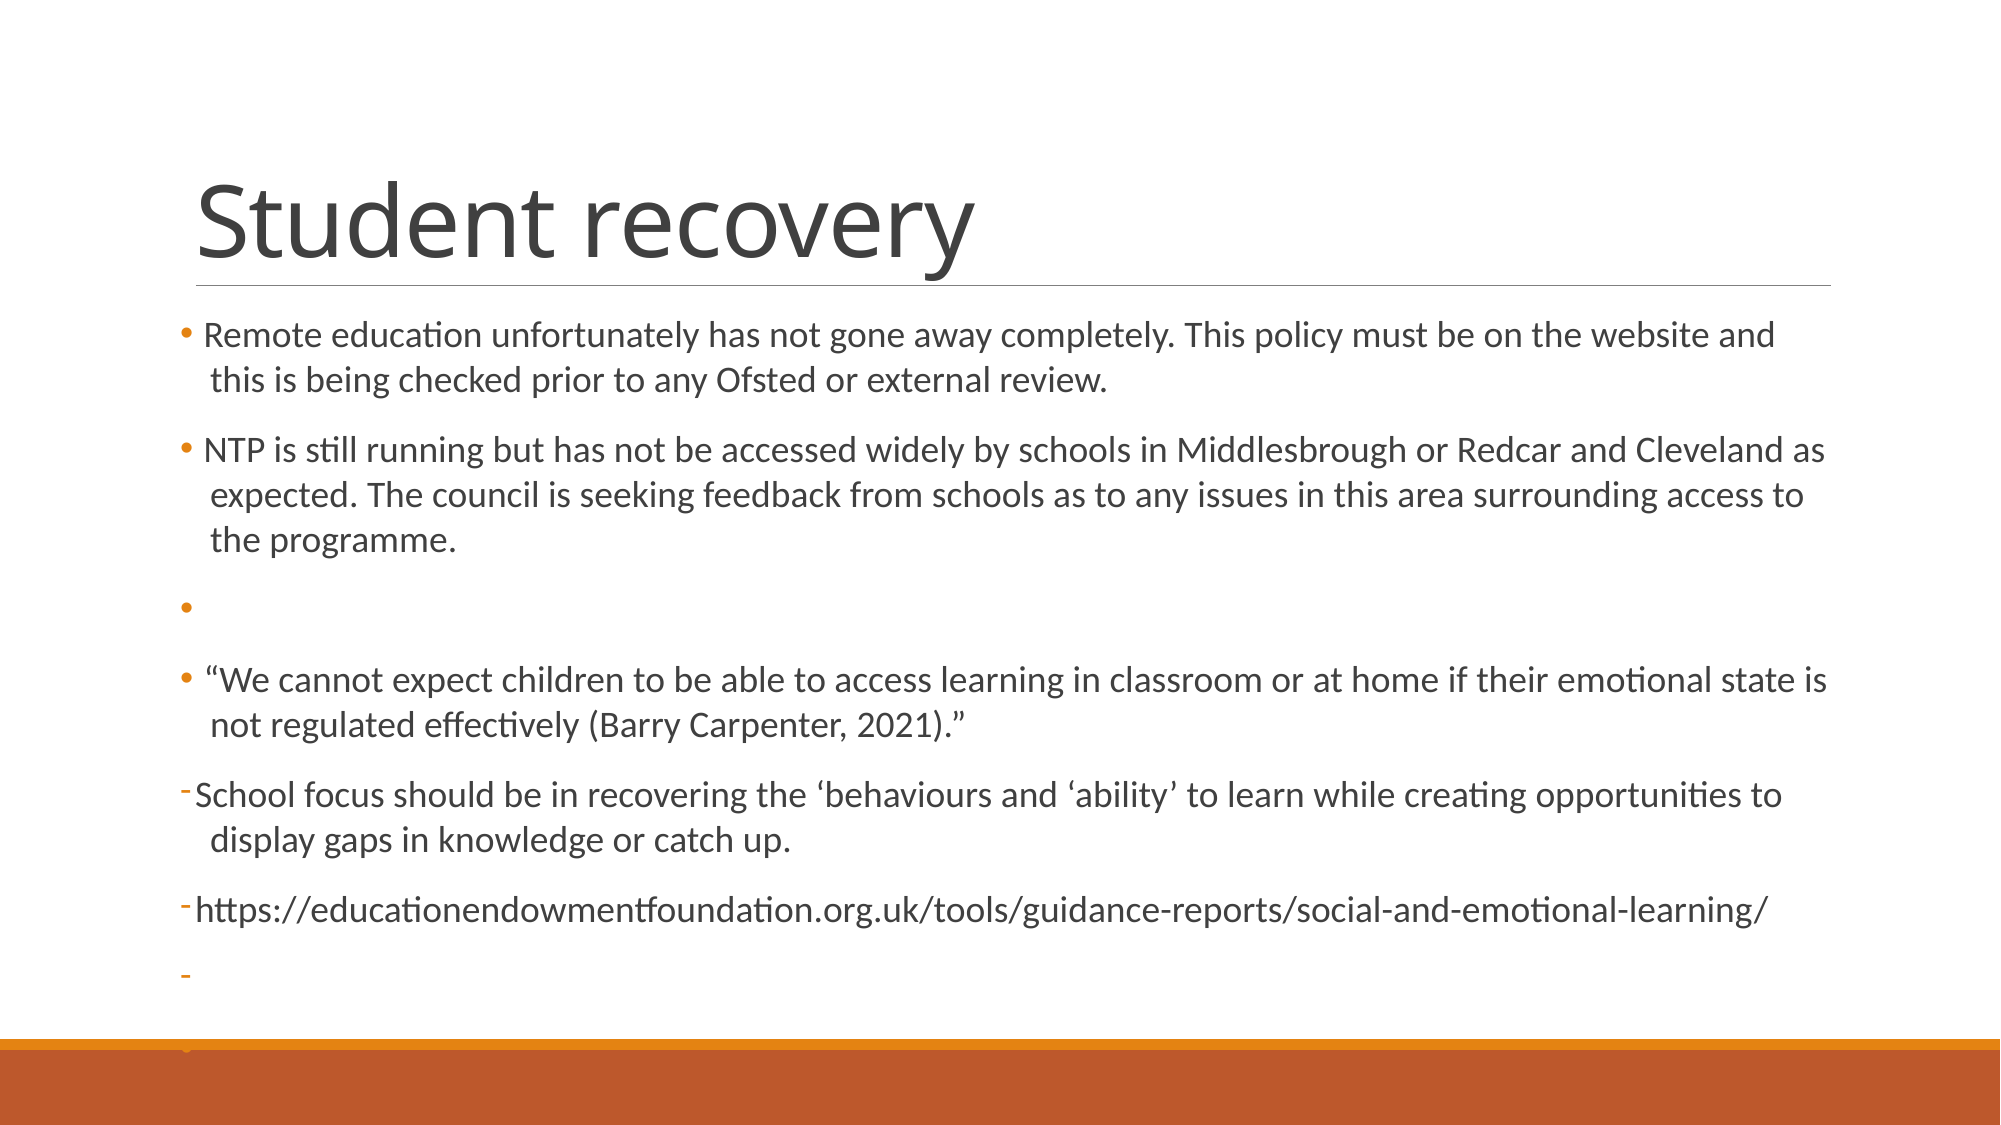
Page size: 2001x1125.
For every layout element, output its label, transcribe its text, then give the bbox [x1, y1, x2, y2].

title Student recovery [180, 47, 1831, 286]
list Remote education unfortunately has not gone away completely. This policy must be on the website and this is being checked prior to any Ofsted or external review. NTP is still running but has not be accessed widely by schools in Middlesbrough or Redcar and Cleveland as expected. The council is seeking feedback from schools as to any issues in this area surrounding access to the programme. “We cannot expect children to be able to access learning in classroom or at home if their emotional state is not regulated effectively (Barry Carpenter, 2021).” School focus should be in recovering the ‘behaviours and ‘ability’ to learn while creating opportunities to display gaps in knowledge or catch up. https://educationendowmentfoundation.org.uk/tools/guidance-reports/social-and-emotional-learning/ [180, 302, 1831, 963]
